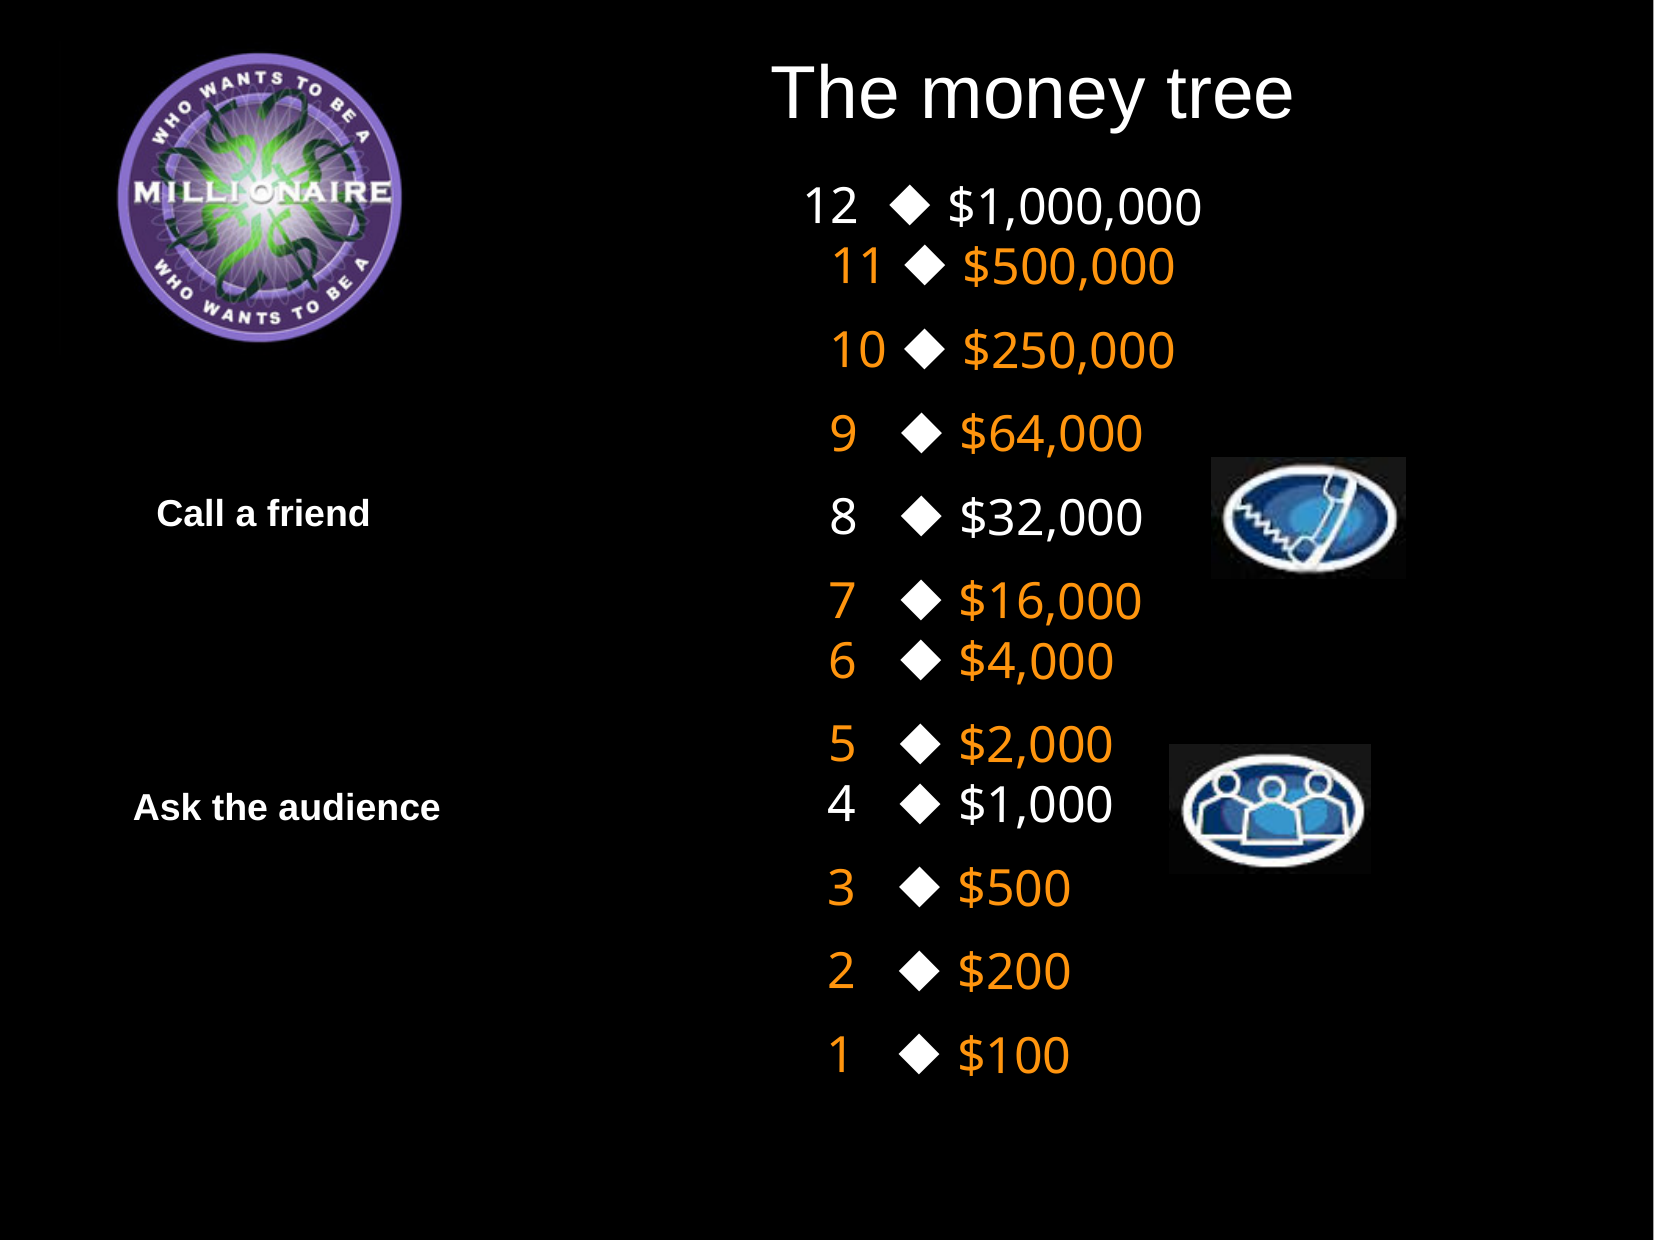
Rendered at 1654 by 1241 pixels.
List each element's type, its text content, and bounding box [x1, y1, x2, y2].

text_box Ask the audience [118, 779, 733, 838]
picture [1169, 744, 1371, 875]
list 12  $1,000,000 11  $500,000 10  $250,000 9  $64,000 8  $32,000 7  $16,000 6  $4,000 5  $2,000 4  $1,000 3  $500 2  $200 1  $100 [670, 165, 1347, 1116]
text_box Call a friend [141, 485, 756, 544]
picture [59, 41, 477, 355]
picture [1211, 457, 1406, 579]
text_box The money tree [755, 42, 1347, 154]
